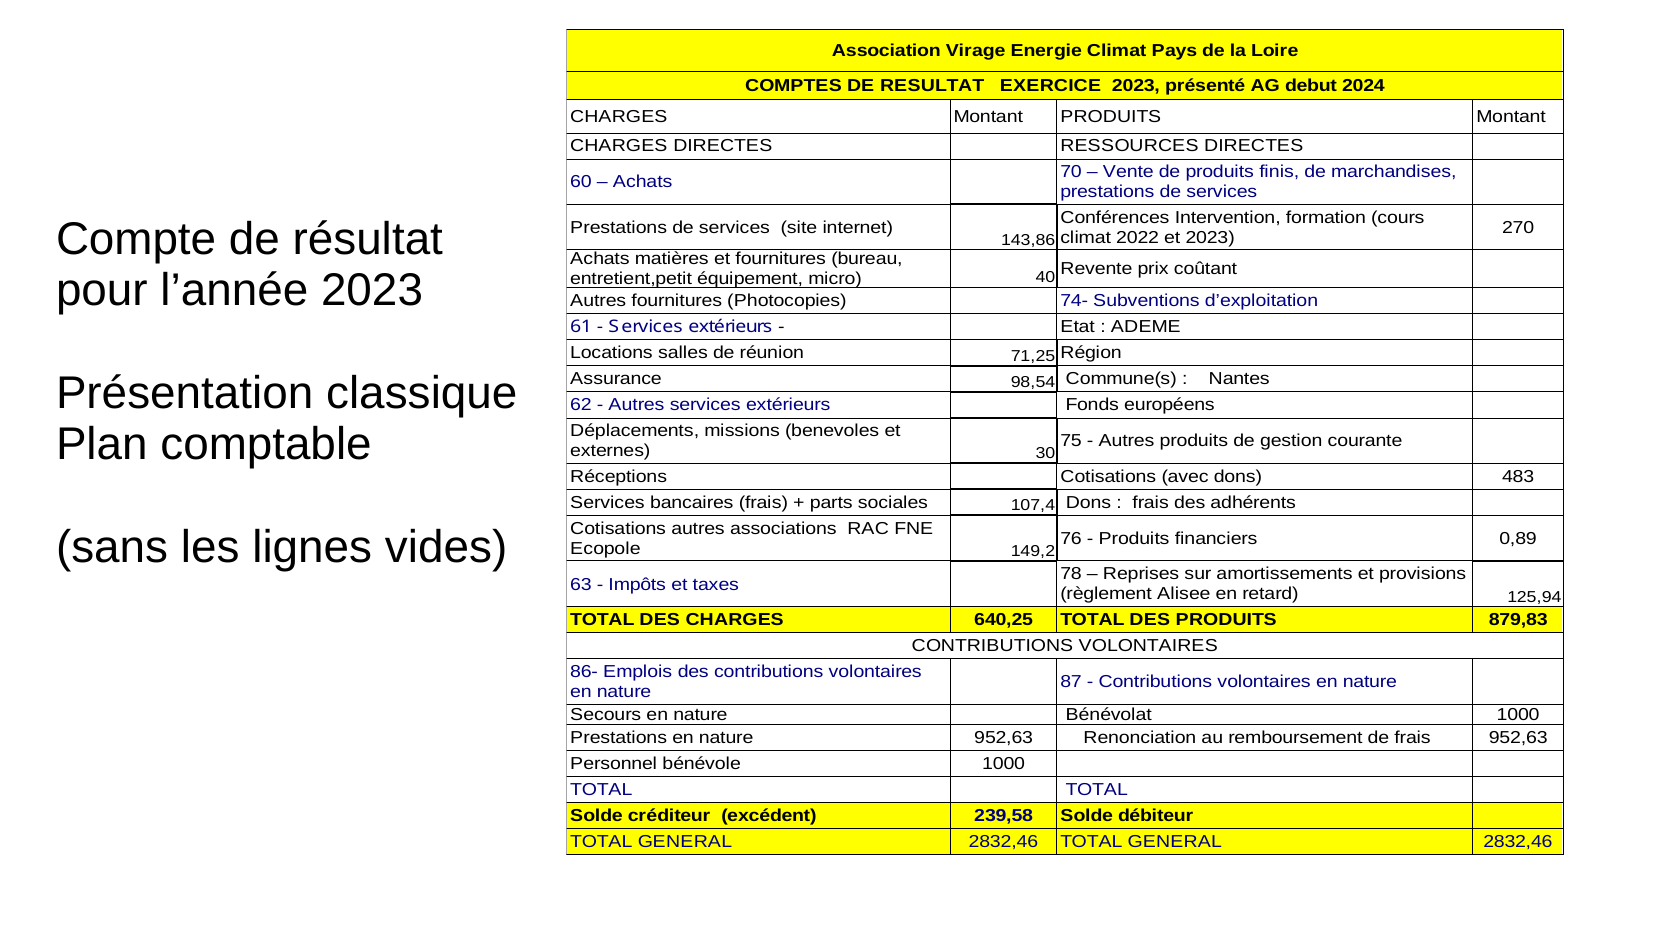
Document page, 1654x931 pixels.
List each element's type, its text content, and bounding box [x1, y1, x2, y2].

picture [566, 29, 1565, 857]
text_box Compte de résultat pour l’année 2023 Présentation classique Plan comptable (sans les lignes vides) [41, 205, 544, 580]
